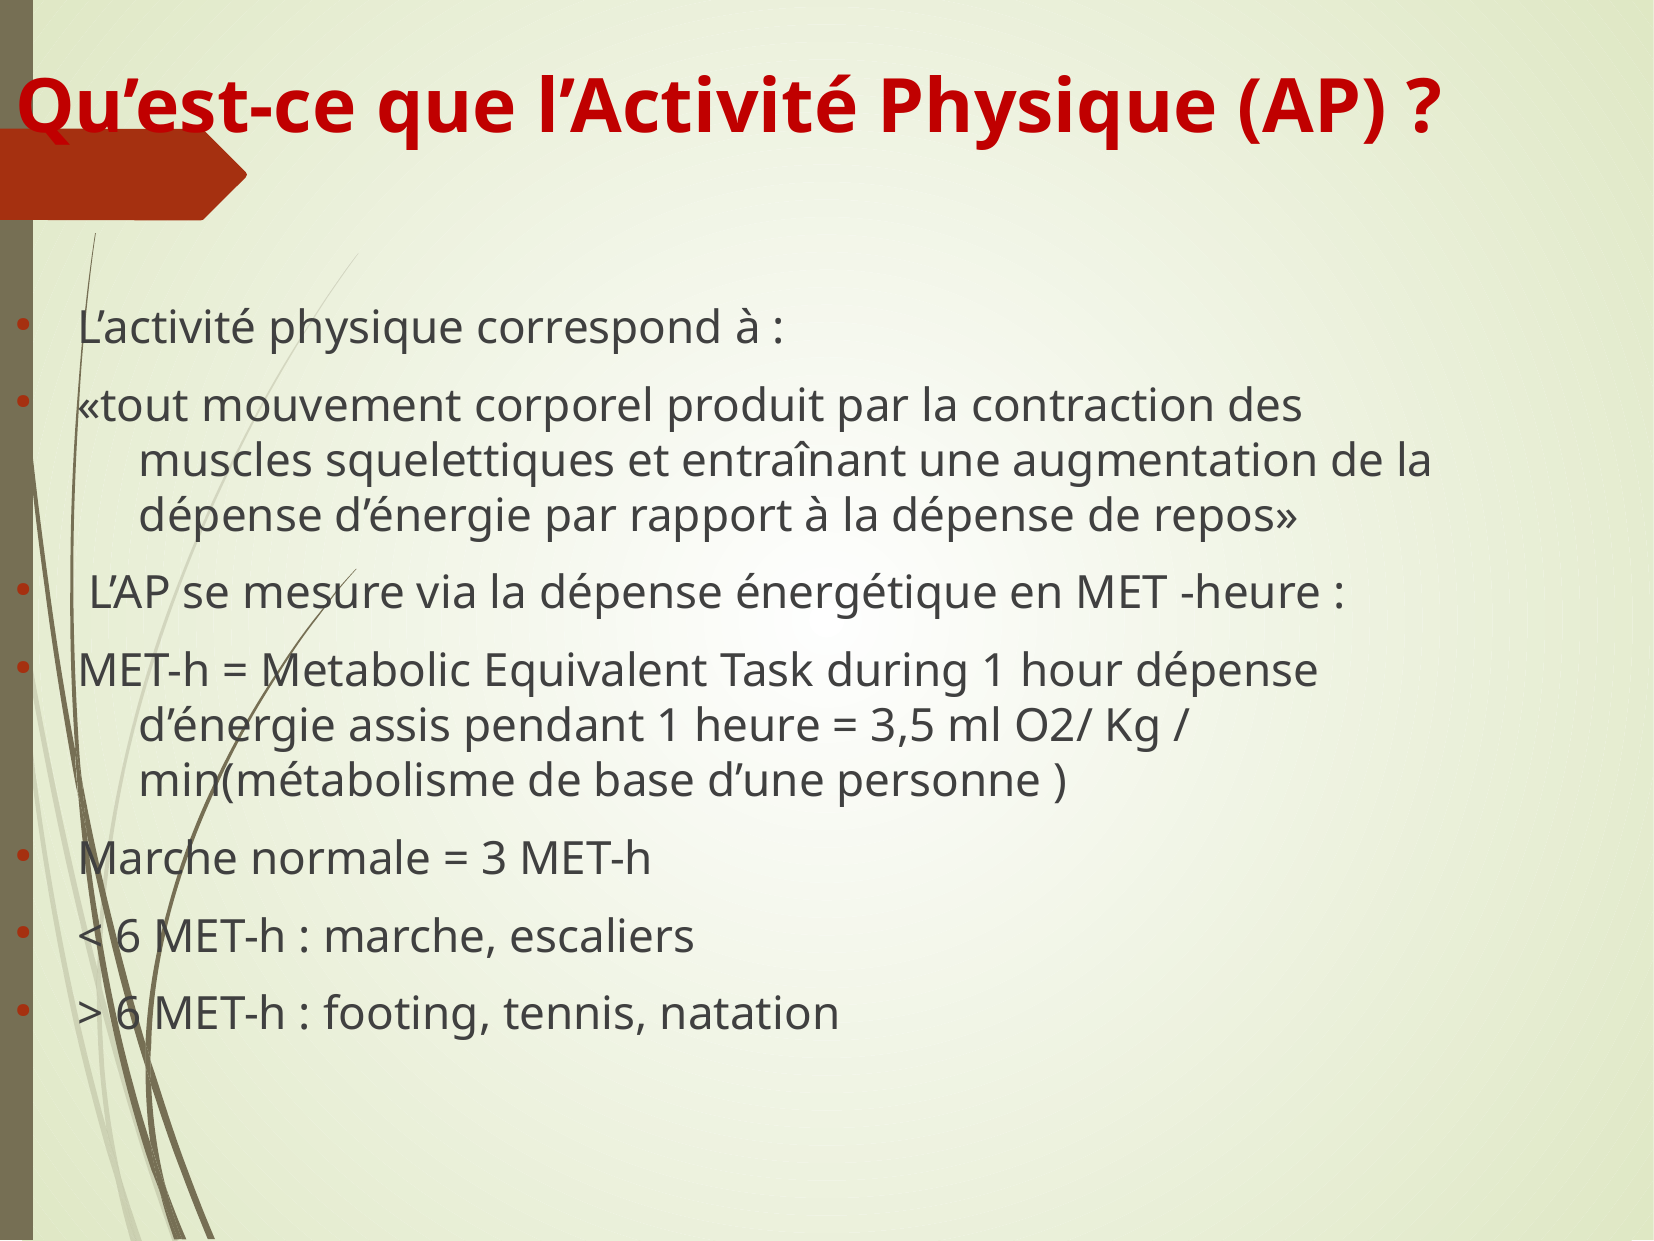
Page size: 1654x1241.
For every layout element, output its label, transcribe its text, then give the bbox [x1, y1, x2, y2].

list L’activité physique correspond à : «tout mouvement corporel produit par la contraction des muscles squelettiques et entraînant une augmentation de la dépense d’énergie par rapport à la dépense de repos» L’AP se mesure via la dépense énergétique en MET -heure : MET-h = Metabolic Equivalent Task during 1 hour dépense d’énergie assis pendant 1 heure = 3,5 ml O2/ Kg / min(métabolisme de base d’une personne ) Marche normale = 3 MET-h < 6 MET-h : marche, escaliers > 6 MET-h : footing, tennis, natation [0, 290, 1489, 1109]
title Qu’est-ce que l’Activité Physique (AP) ? [0, 49, 1489, 257]
